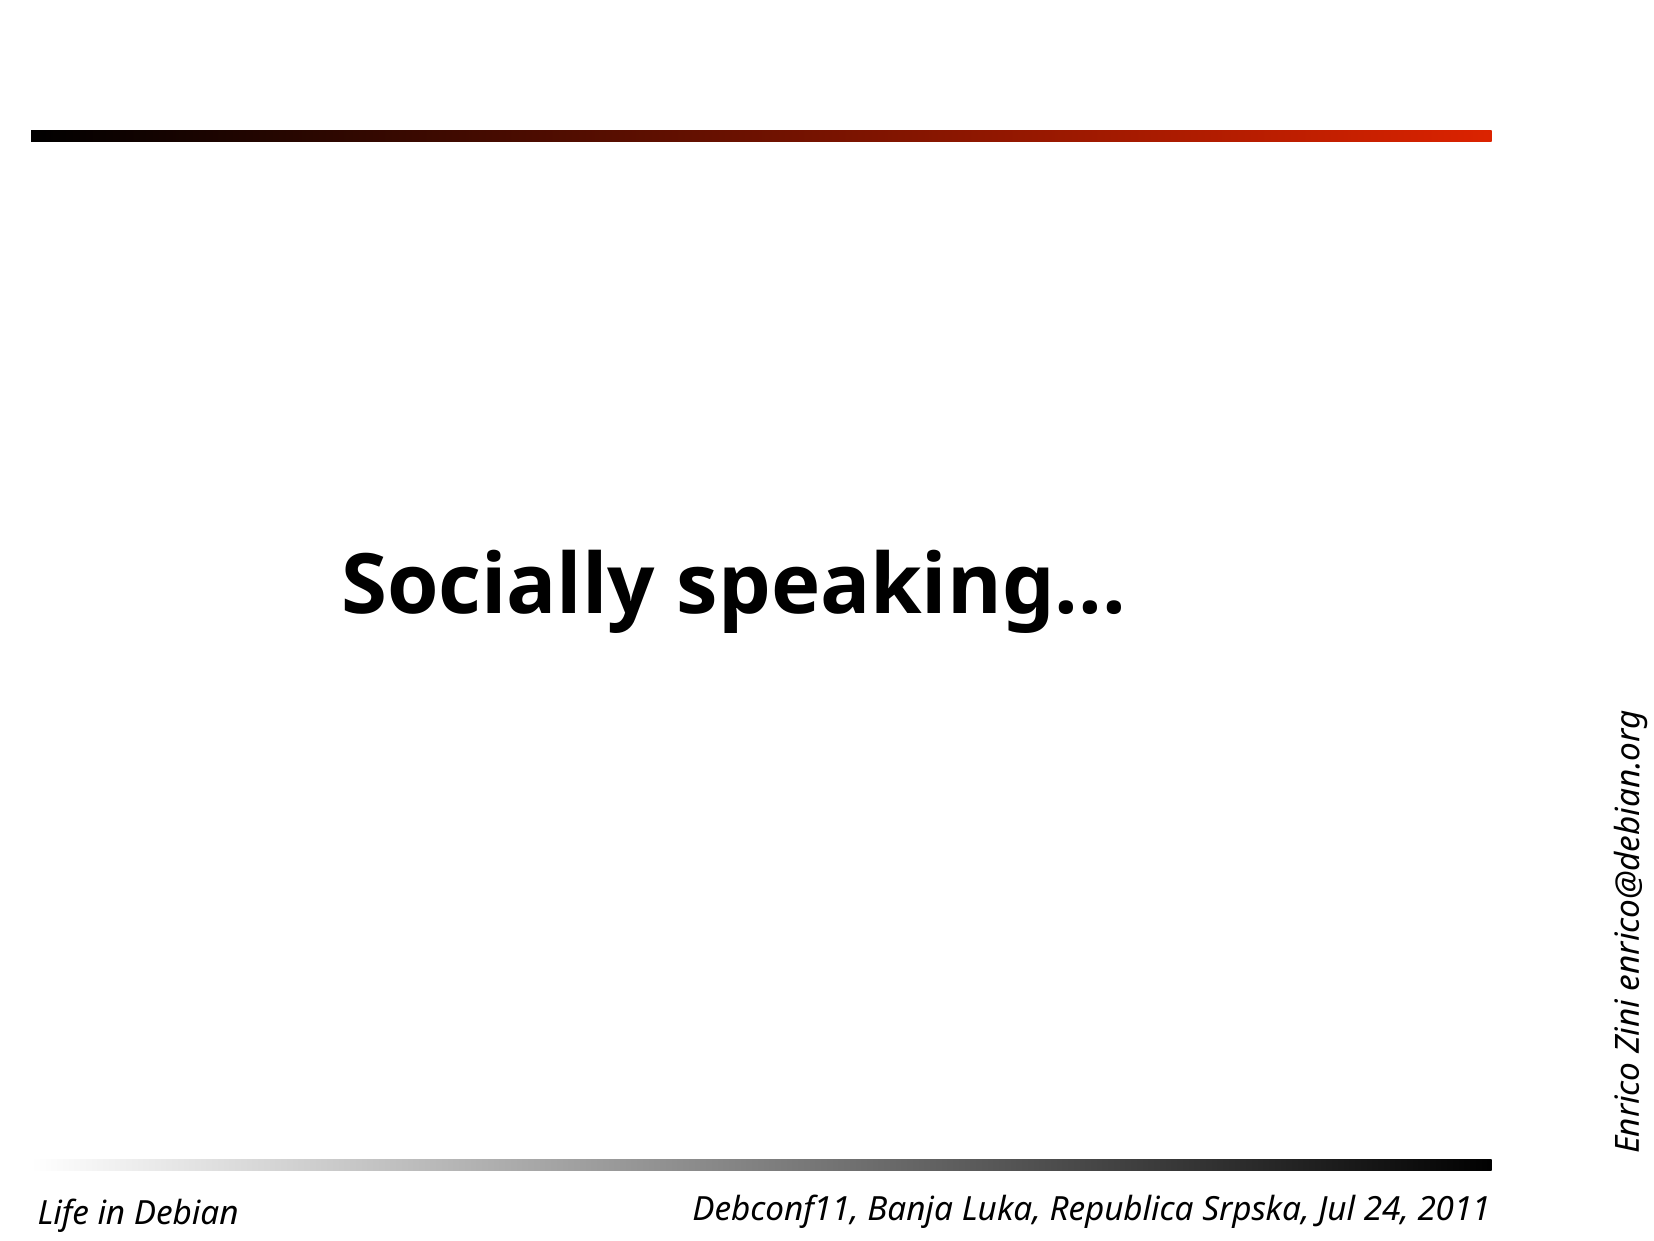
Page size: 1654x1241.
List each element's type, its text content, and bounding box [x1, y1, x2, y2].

text_box Socially speaking... [30, 524, 1438, 659]
